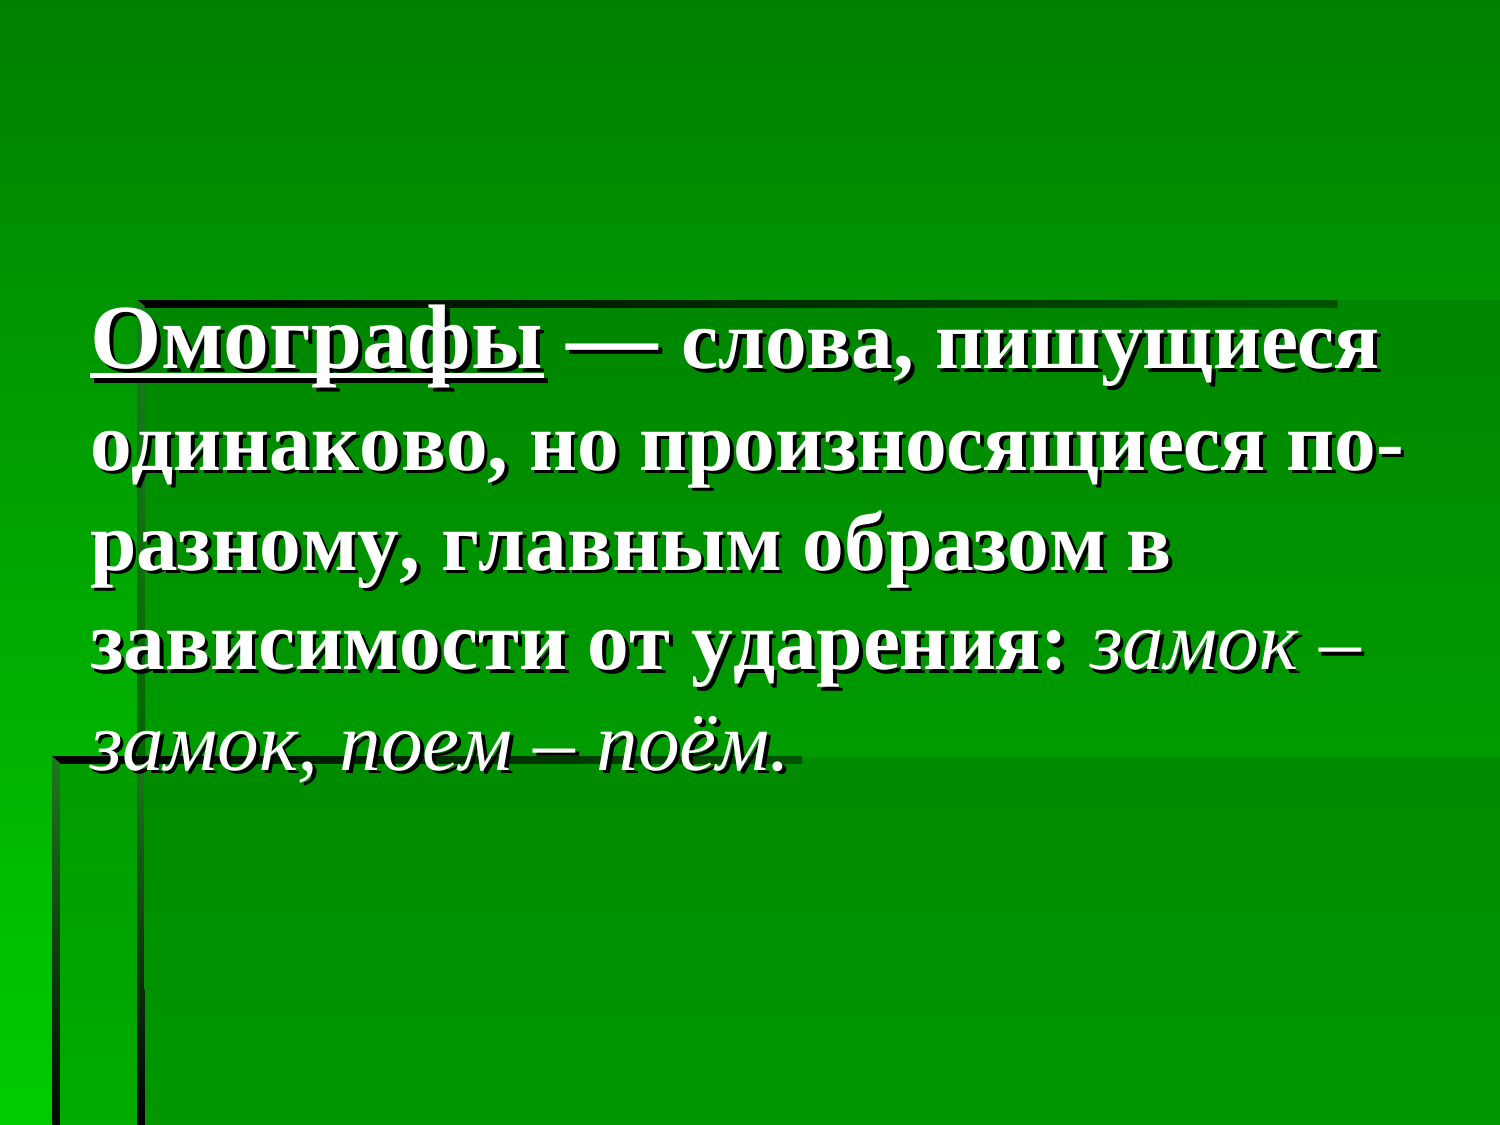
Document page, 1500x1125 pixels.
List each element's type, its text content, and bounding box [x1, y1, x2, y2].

title Омографы — слова, пишущиеся одинаково, но произносящиеся по-разному, главным образом в зависимости от ударения: замок – замок, поем – поём. [75, 40, 1451, 1024]
